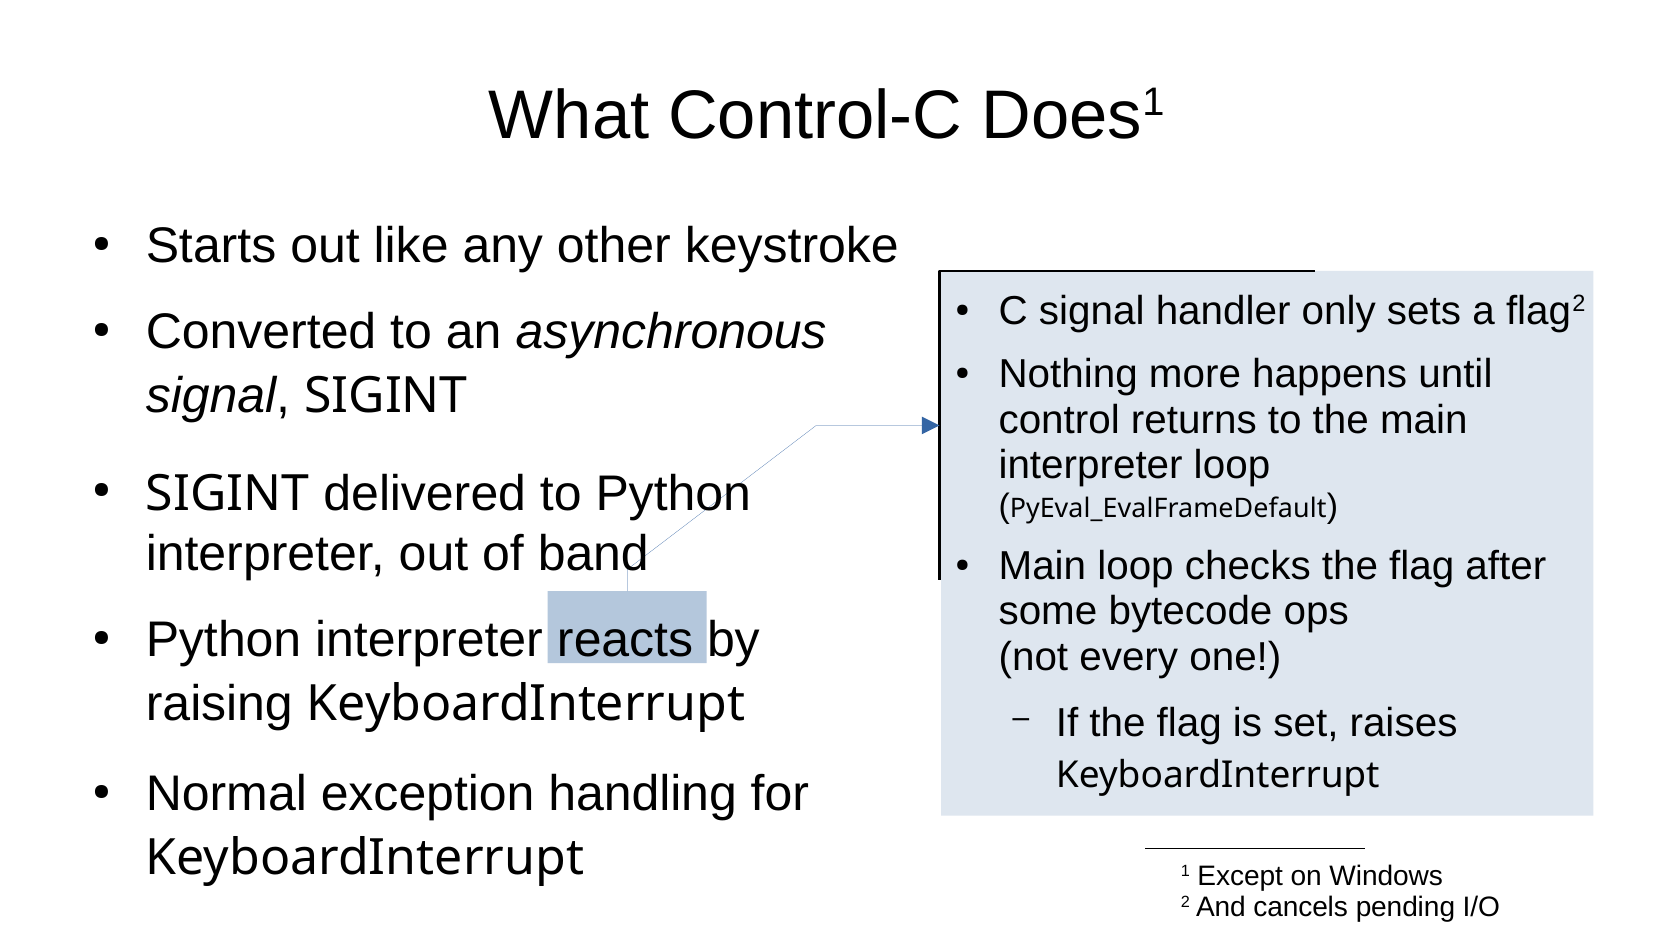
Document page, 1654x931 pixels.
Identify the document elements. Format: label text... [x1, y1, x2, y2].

title What Control-C Does1 [82, 37, 1571, 193]
text_box 1 Except on Windows 2 And cancels pending I/O [1166, 845, 1654, 931]
list C signal handler only sets a flag2 Nothing more happens until control returns to the main interpreter loop (PyEval_EvalFrameDefault) Main loop checks the flag after some bytecode ops (not every one!) If the flag is set, raises KeyboardInterrupt [941, 270, 1594, 816]
list Starts out like any other keystroke Converted to an asynchronous signal, SIGINT SIGINT delivered to Python interpreter, out of band Python interpreter reacts by raising KeyboardInterrupt Normal exception handling for KeyboardInterrupt [75, 217, 909, 901]
